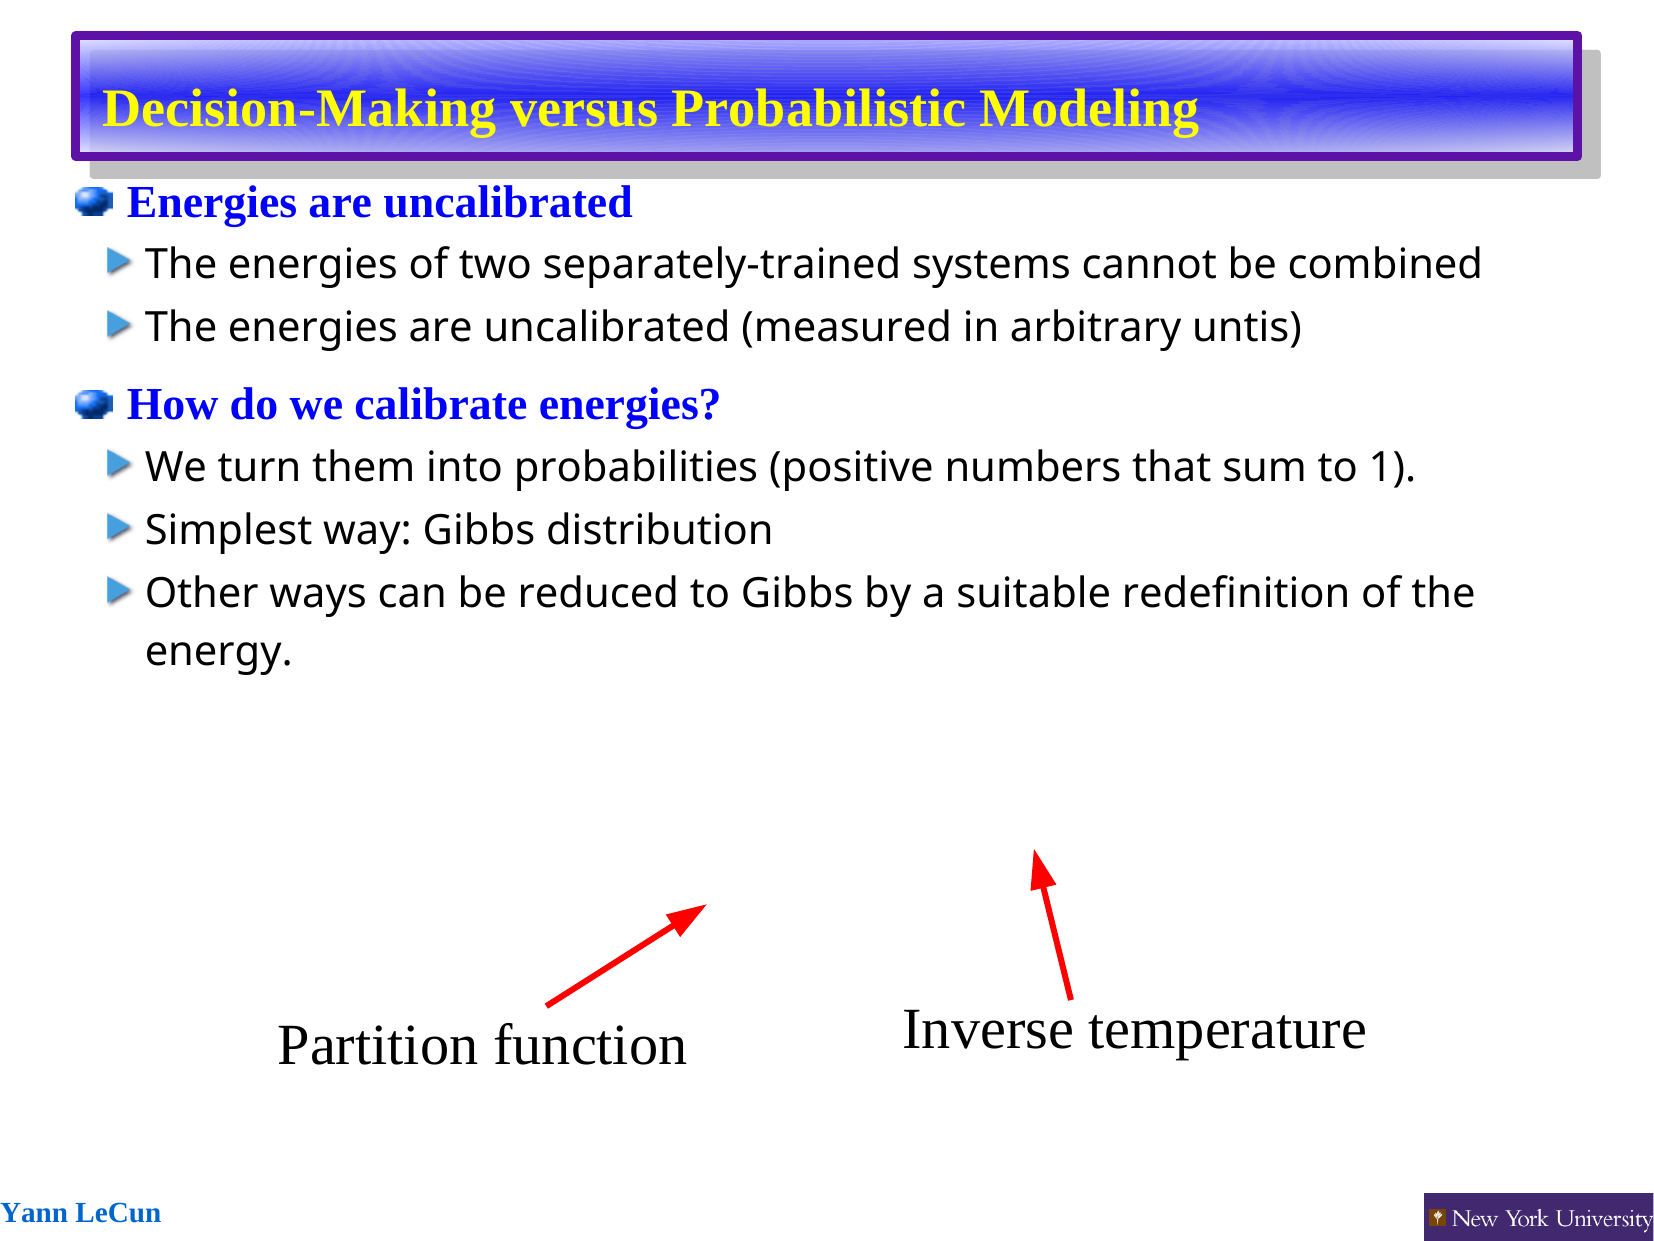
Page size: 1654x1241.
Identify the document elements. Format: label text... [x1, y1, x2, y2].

list Energies are uncalibrated The energies of two separately-trained systems cannot be combined The energies are uncalibrated (measured in arbitrary untis) How do we calibrate energies? We turn them into probabilities (positive numbers that sum to 1). Simplest way: Gibbs distribution Other ways can be reduced to Gibbs by a suitable redefinition of the energy. [75, 176, 1597, 692]
picture [311, 660, 1309, 908]
title Decision-Making versus Probabilistic Modeling [75, 35, 1578, 157]
text_box Inverse temperature [902, 996, 1368, 1068]
picture [1424, 1193, 1654, 1241]
text_box Partition function [277, 1012, 703, 1083]
